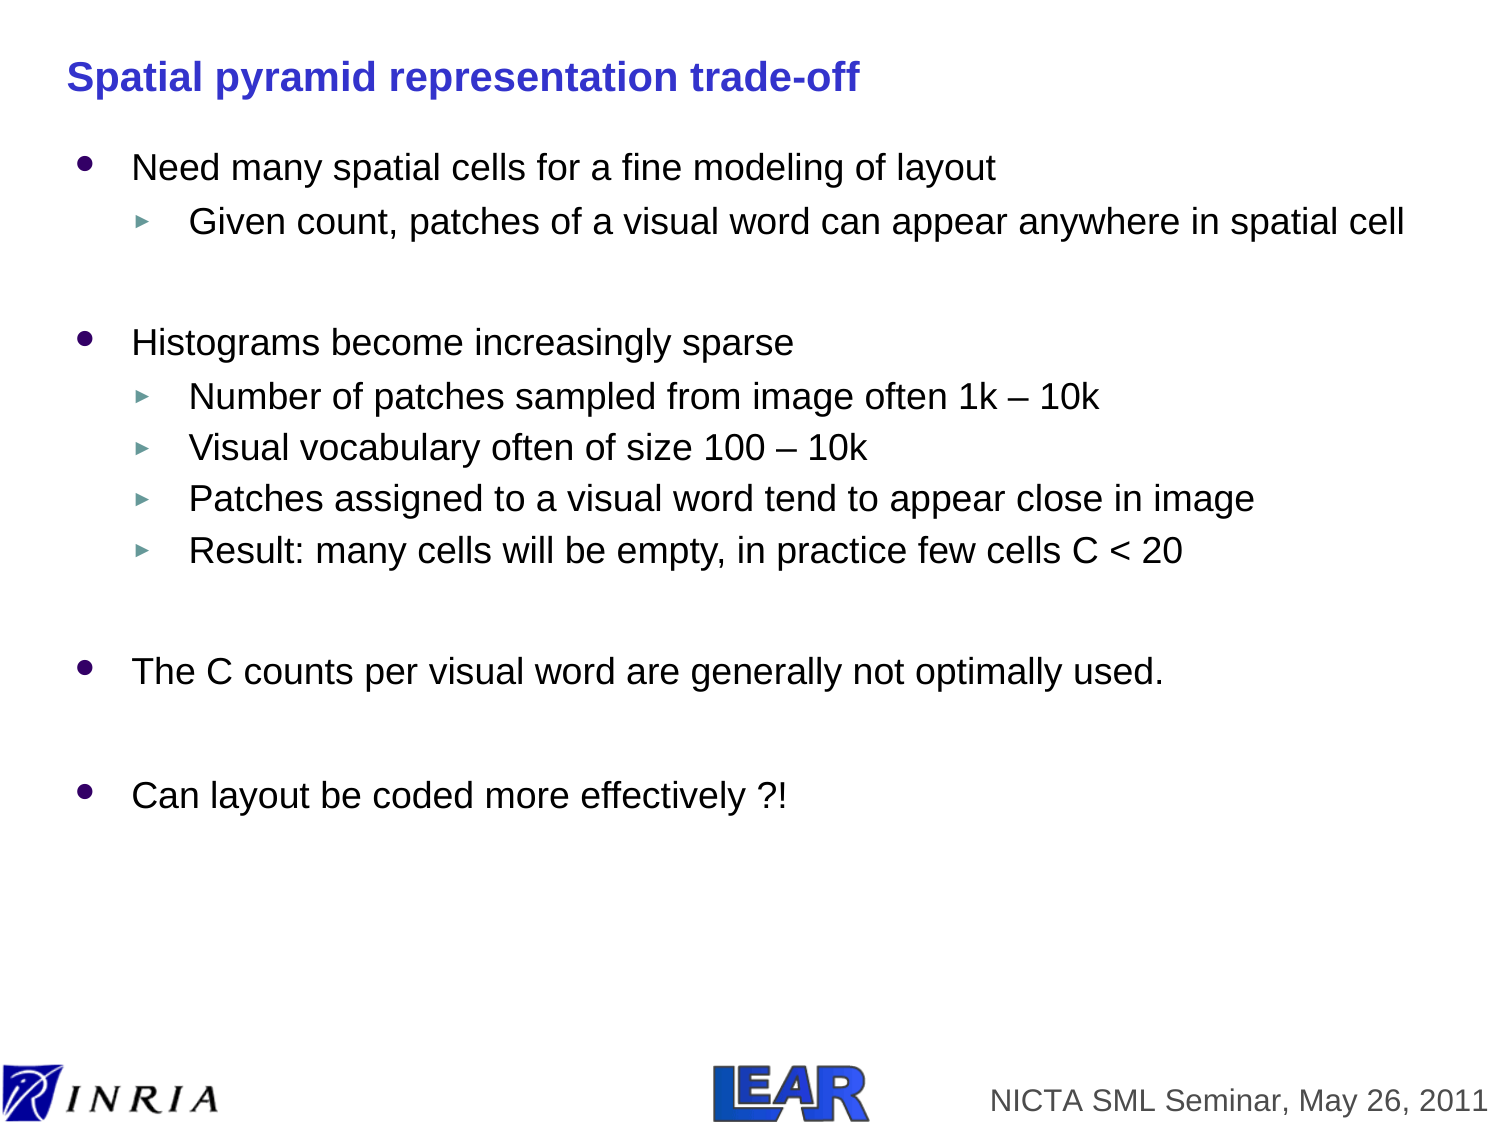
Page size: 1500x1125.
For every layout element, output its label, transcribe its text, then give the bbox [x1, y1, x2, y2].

list Need many spatial cells for a fine modeling of layout Given count, patches of a visual word can appear anywhere in spatial cell Histograms become increasingly sparse Number of patches sampled from image often 1k – 10k Visual vocabulary often of size 100 – 10k Patches assigned to a visual word tend to appear close in image Result: many cells will be empty, in practice few cells C < 20 The C counts per visual word are generally not optimally used. Can layout be coded more effectively ?! [75, 146, 1430, 1024]
title Spatial pyramid representation trade-off [51, 34, 1459, 118]
picture [0, 1050, 361, 1125]
picture [709, 1063, 872, 1124]
